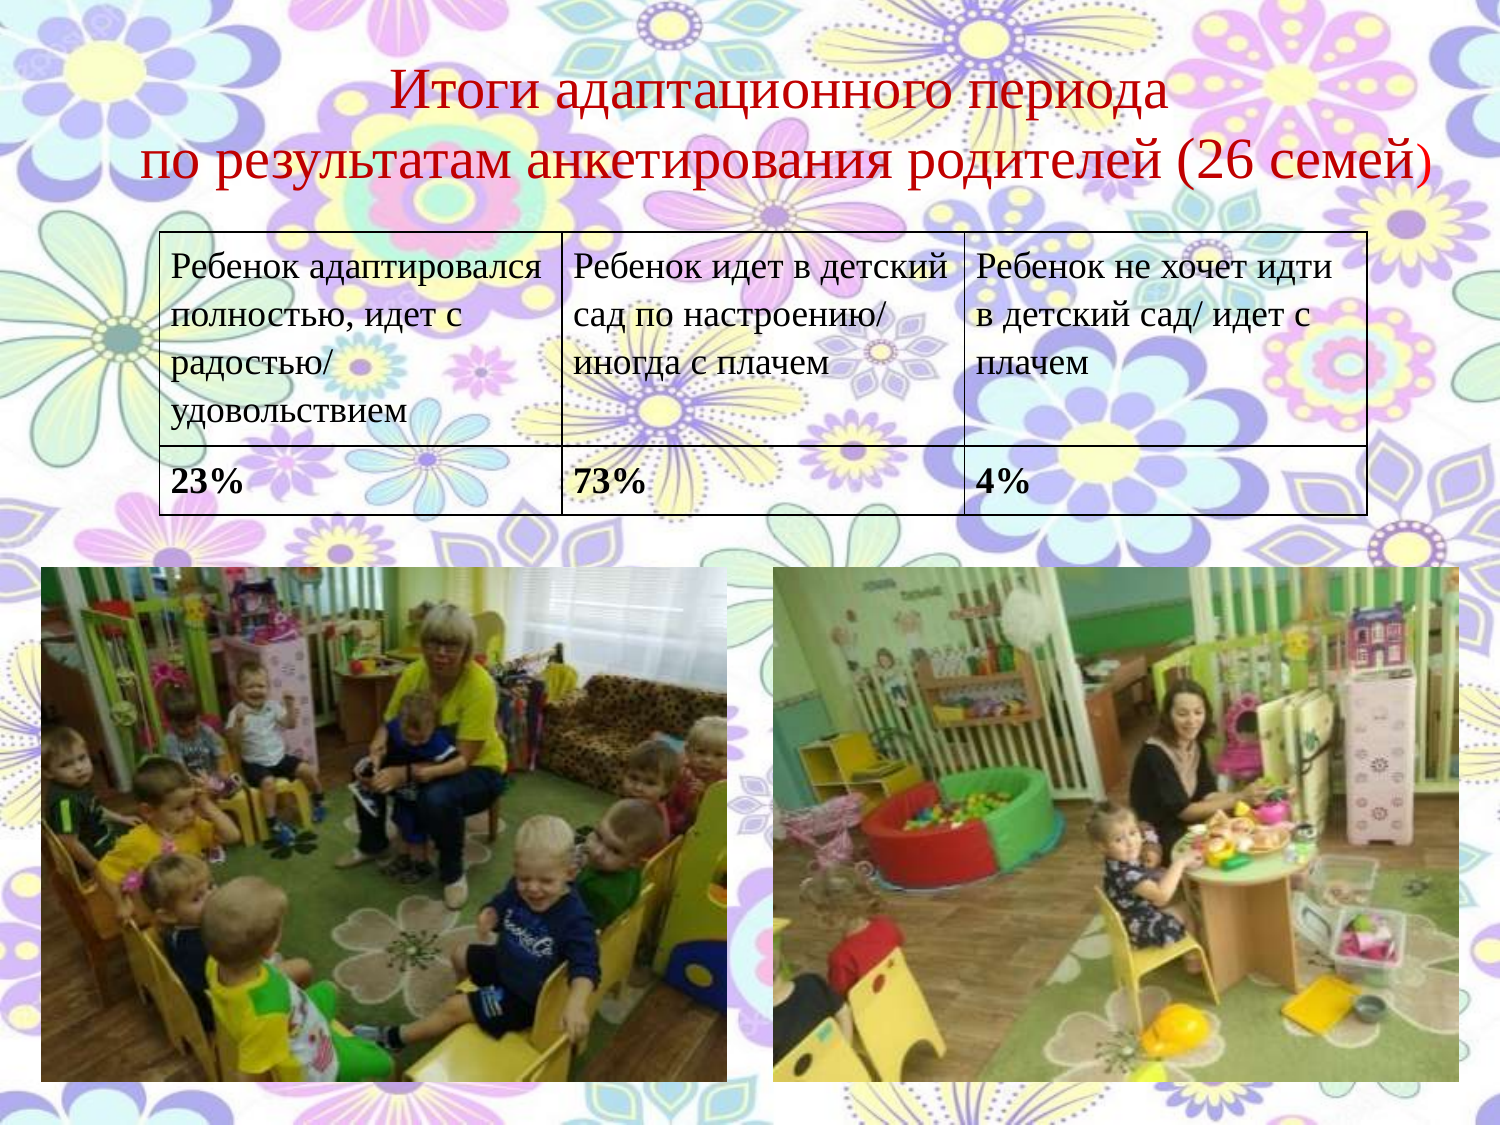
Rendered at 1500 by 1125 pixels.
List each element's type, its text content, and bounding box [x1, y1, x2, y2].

table_cell 73% [563, 447, 964, 514]
picture [41, 567, 727, 1082]
text_box Итоги адаптационного периода по результатам анкетирования родителей (26 семей) [100, 42, 1459, 198]
table_cell 4% [965, 447, 1366, 514]
table_header Ребенок идет в детский сад по настроению/ иногда с плачем [563, 233, 964, 445]
picture [773, 567, 1459, 1082]
table_header Ребенок не хочет идти в детский сад/ идет с плачем [965, 233, 1366, 445]
table_header Ребенок адаптировался полностью, идет с радостью/ удовольствием [160, 233, 561, 445]
table_cell 23% [160, 447, 561, 514]
